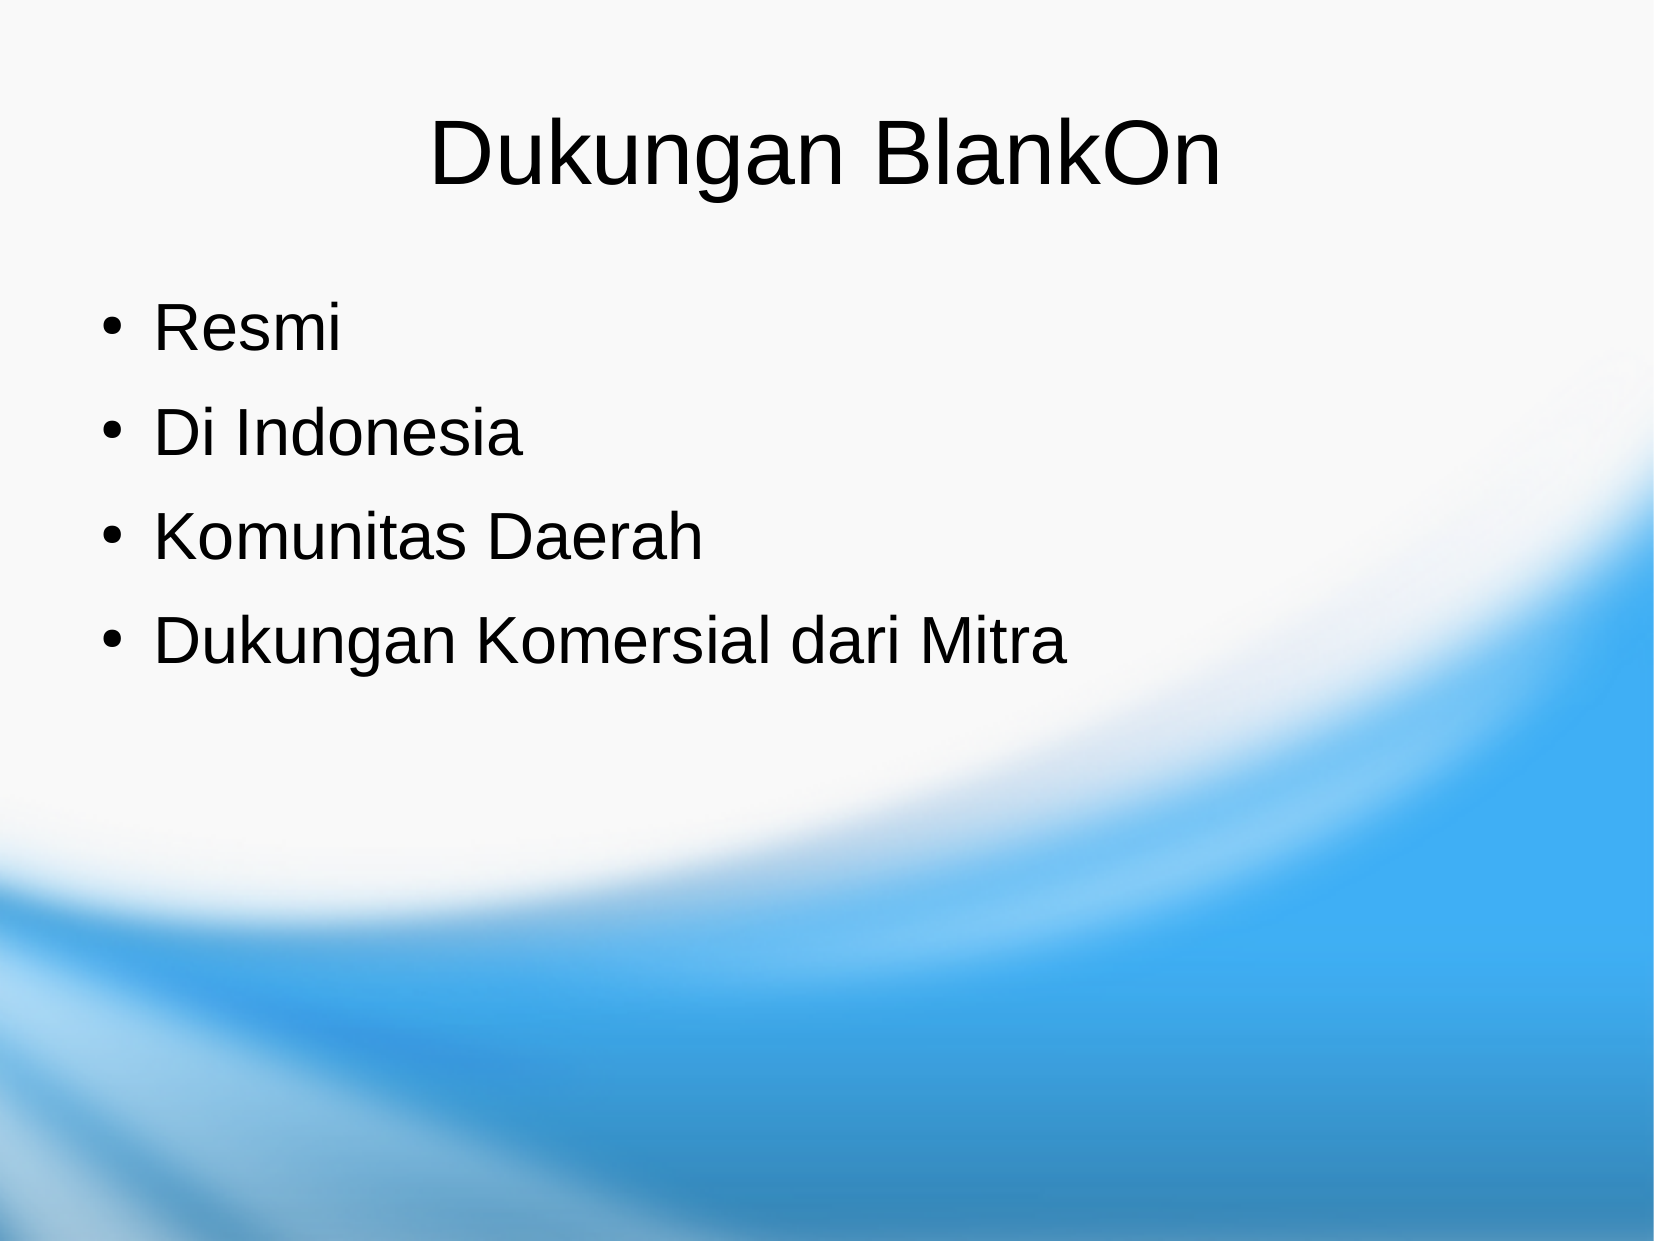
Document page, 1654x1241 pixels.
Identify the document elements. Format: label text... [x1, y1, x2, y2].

list Resmi Di Indonesia Komunitas Daerah Dukungan Komersial dari Mitra [82, 290, 1571, 1109]
picture [0, 0, 1654, 1241]
title Dukungan BlankOn [82, 49, 1571, 257]
